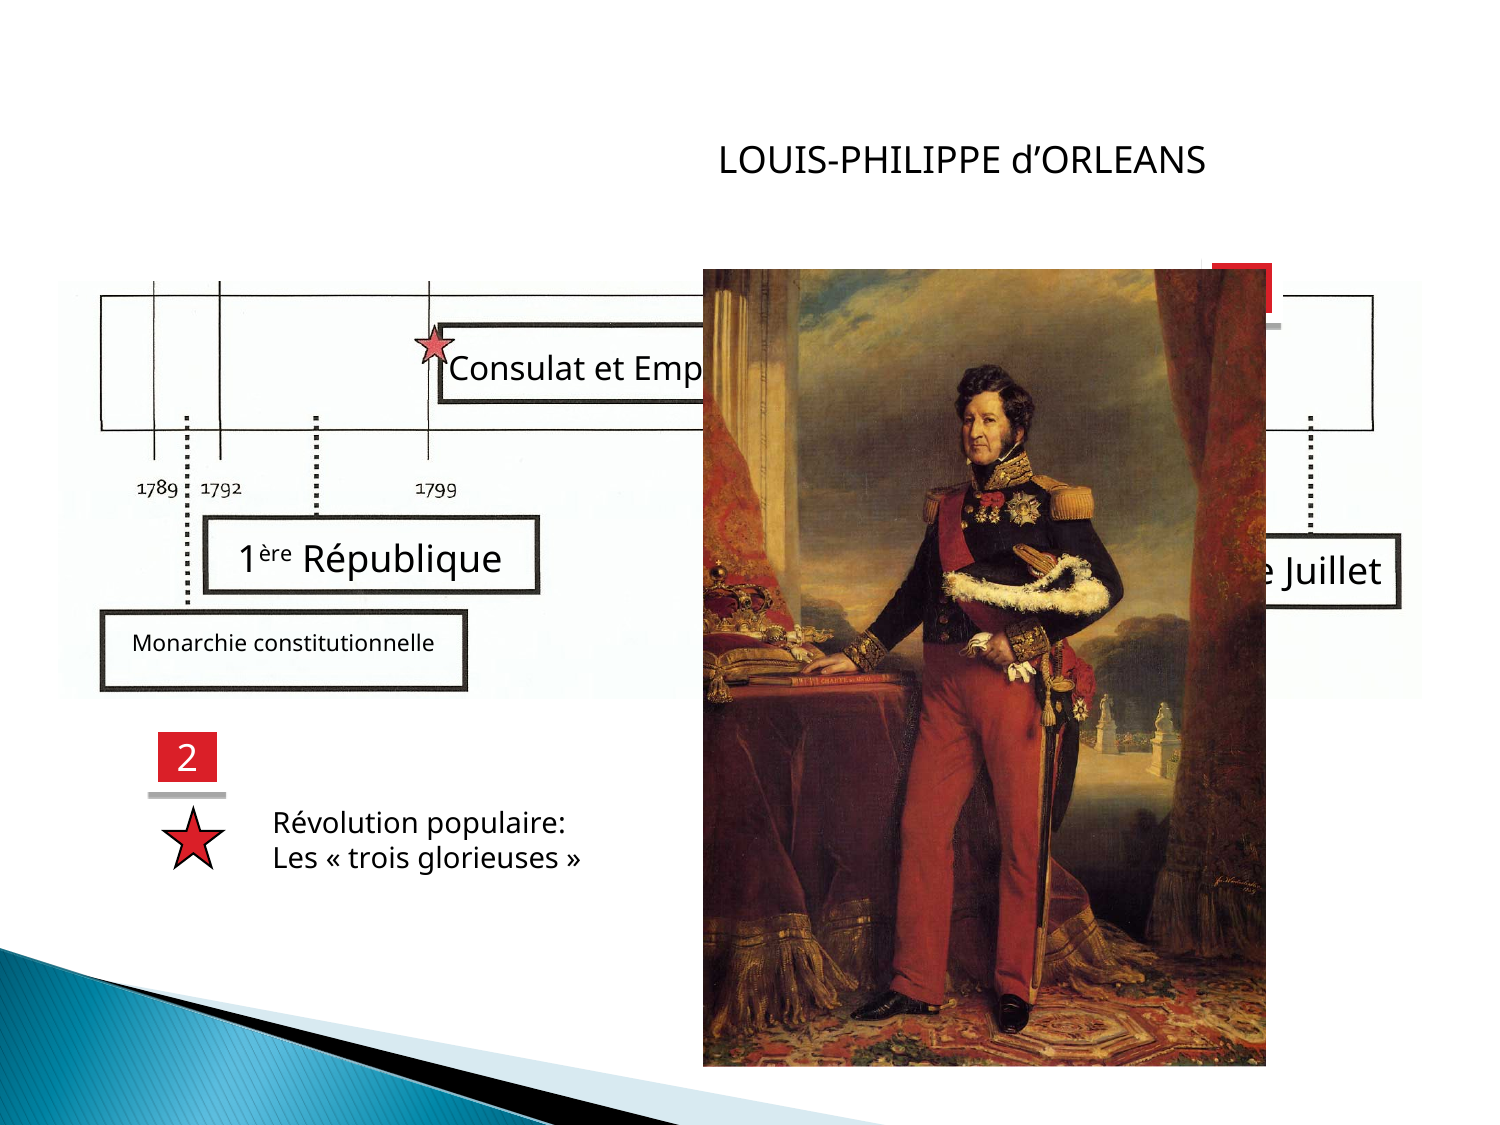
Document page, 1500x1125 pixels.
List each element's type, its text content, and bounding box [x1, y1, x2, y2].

text_box Monarchie de Juillet [1266, 538, 1398, 600]
text_box 2 [1206, 257, 1278, 319]
text_box Révolution populaire: Les « trois glorieuses » [257, 796, 597, 883]
text_box 2 [152, 726, 223, 787]
text_box 1ère République [222, 527, 518, 588]
text_box LOUIS-PHILIPPE d’ORLEANS [703, 128, 1222, 190]
picture [0, 946, 559, 1125]
text_box Consulat et Empire [433, 339, 703, 396]
text_box [164, 808, 223, 868]
picture [58, 269, 1422, 1067]
text_box Monarchie constitutionnelle [117, 621, 451, 665]
